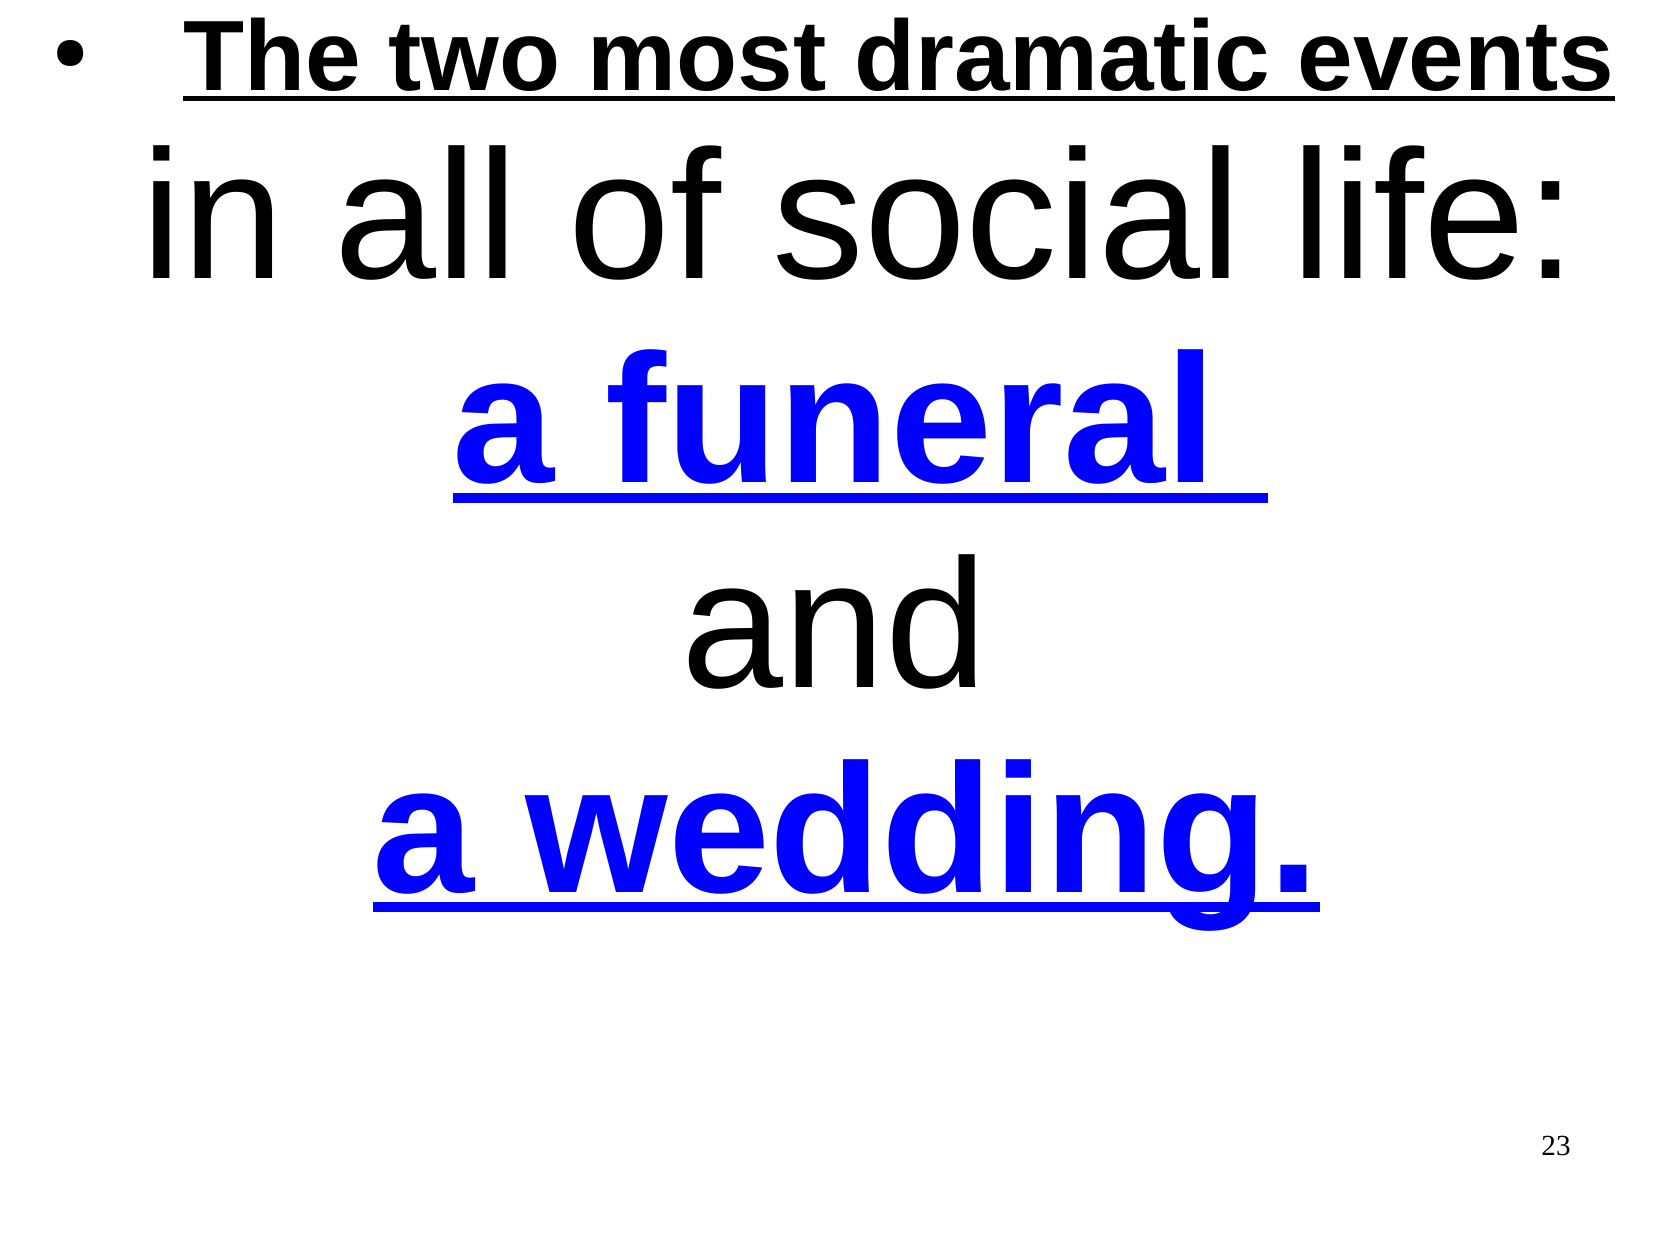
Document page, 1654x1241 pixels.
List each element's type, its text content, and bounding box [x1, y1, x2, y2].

list The two most dramatic events in all of social life: a funeral and a wedding. [0, 0, 1651, 1238]
